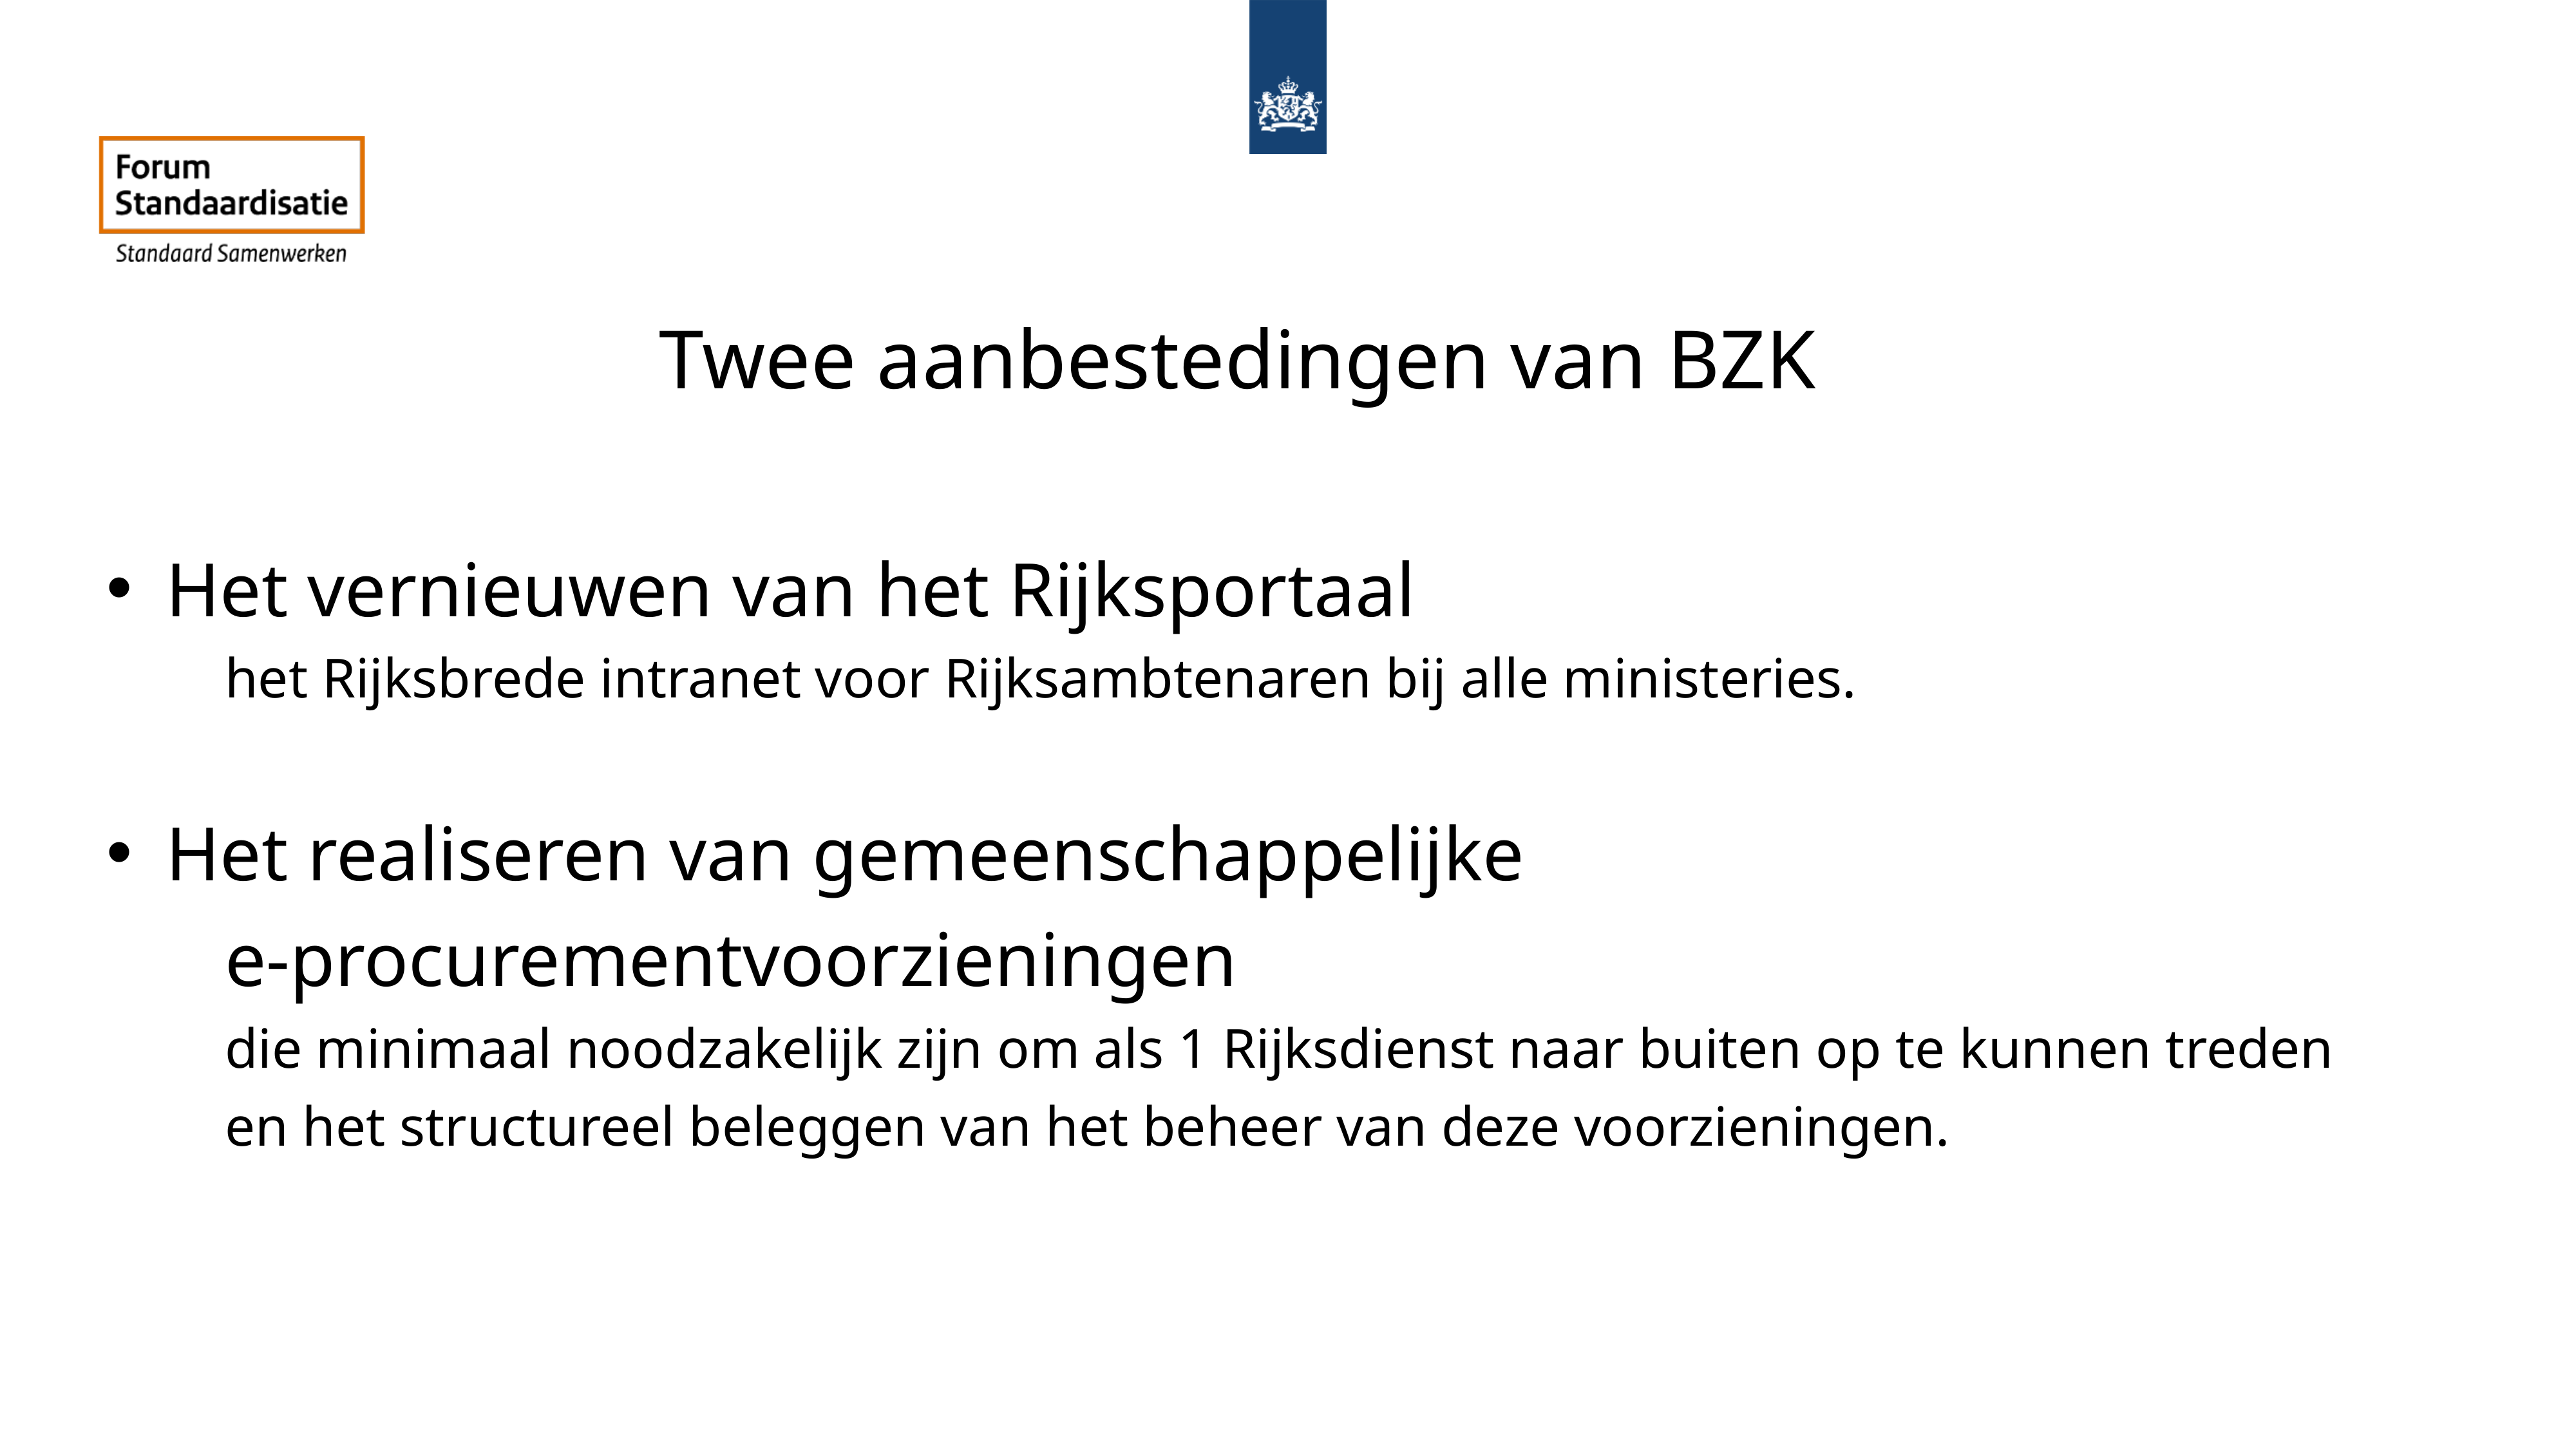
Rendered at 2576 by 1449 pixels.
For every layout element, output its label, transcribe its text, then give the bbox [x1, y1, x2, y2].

title Twee aanbestedingen van BZK [99, 311, 2377, 399]
list Het vernieuwen van het Rijksportaal het Rijksbrede intranet voor Rijksambtenaren bij alle ministeries. Het realiseren van gemeenschappelijke e-procurementvoorzieningen die minimaal noodzakelijk zijn om als 1 Rijksdienst naar buiten op te kunnen treden en het structureel beleggen van het beheer van deze voorzieningen. [99, 517, 2377, 1327]
picture [99, 136, 365, 262]
picture [1249, 0, 1327, 154]
